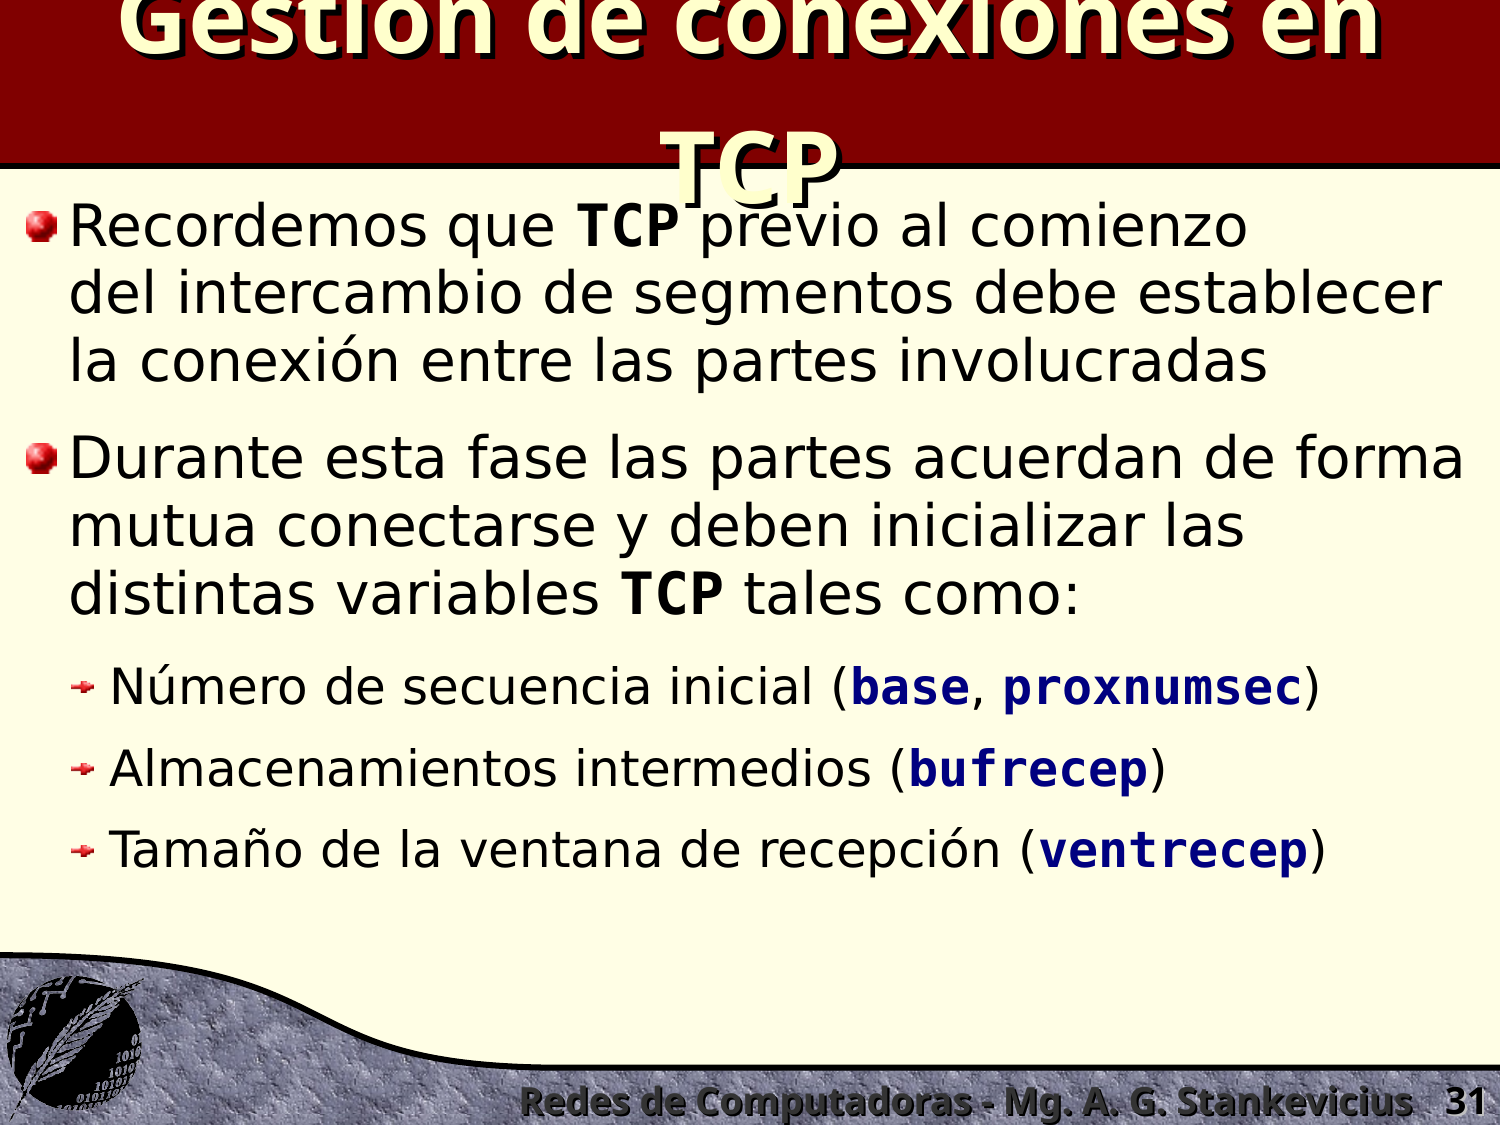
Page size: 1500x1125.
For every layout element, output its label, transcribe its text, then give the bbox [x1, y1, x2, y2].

list Recordemos que TCP previo al comienzo del intercambio de segmentos debe establecer la conexión entre las partes involucradas Durante esta fase las partes acuerdan de forma mutua conectarse y deben inicializar las distintas variables TCP tales como: Número de secuencia inicial (base, proxnumsec) Almacenamientos intermedios (bufrecep) Tamaño de la ventana de recepción (ventrecep) [11, 192, 1486, 921]
picture [790, 1100, 795, 1110]
picture [0, 959, 1500, 1125]
title Gestión de conexiones en TCP [15, 5, 1485, 160]
picture [1047, 1100, 1054, 1110]
